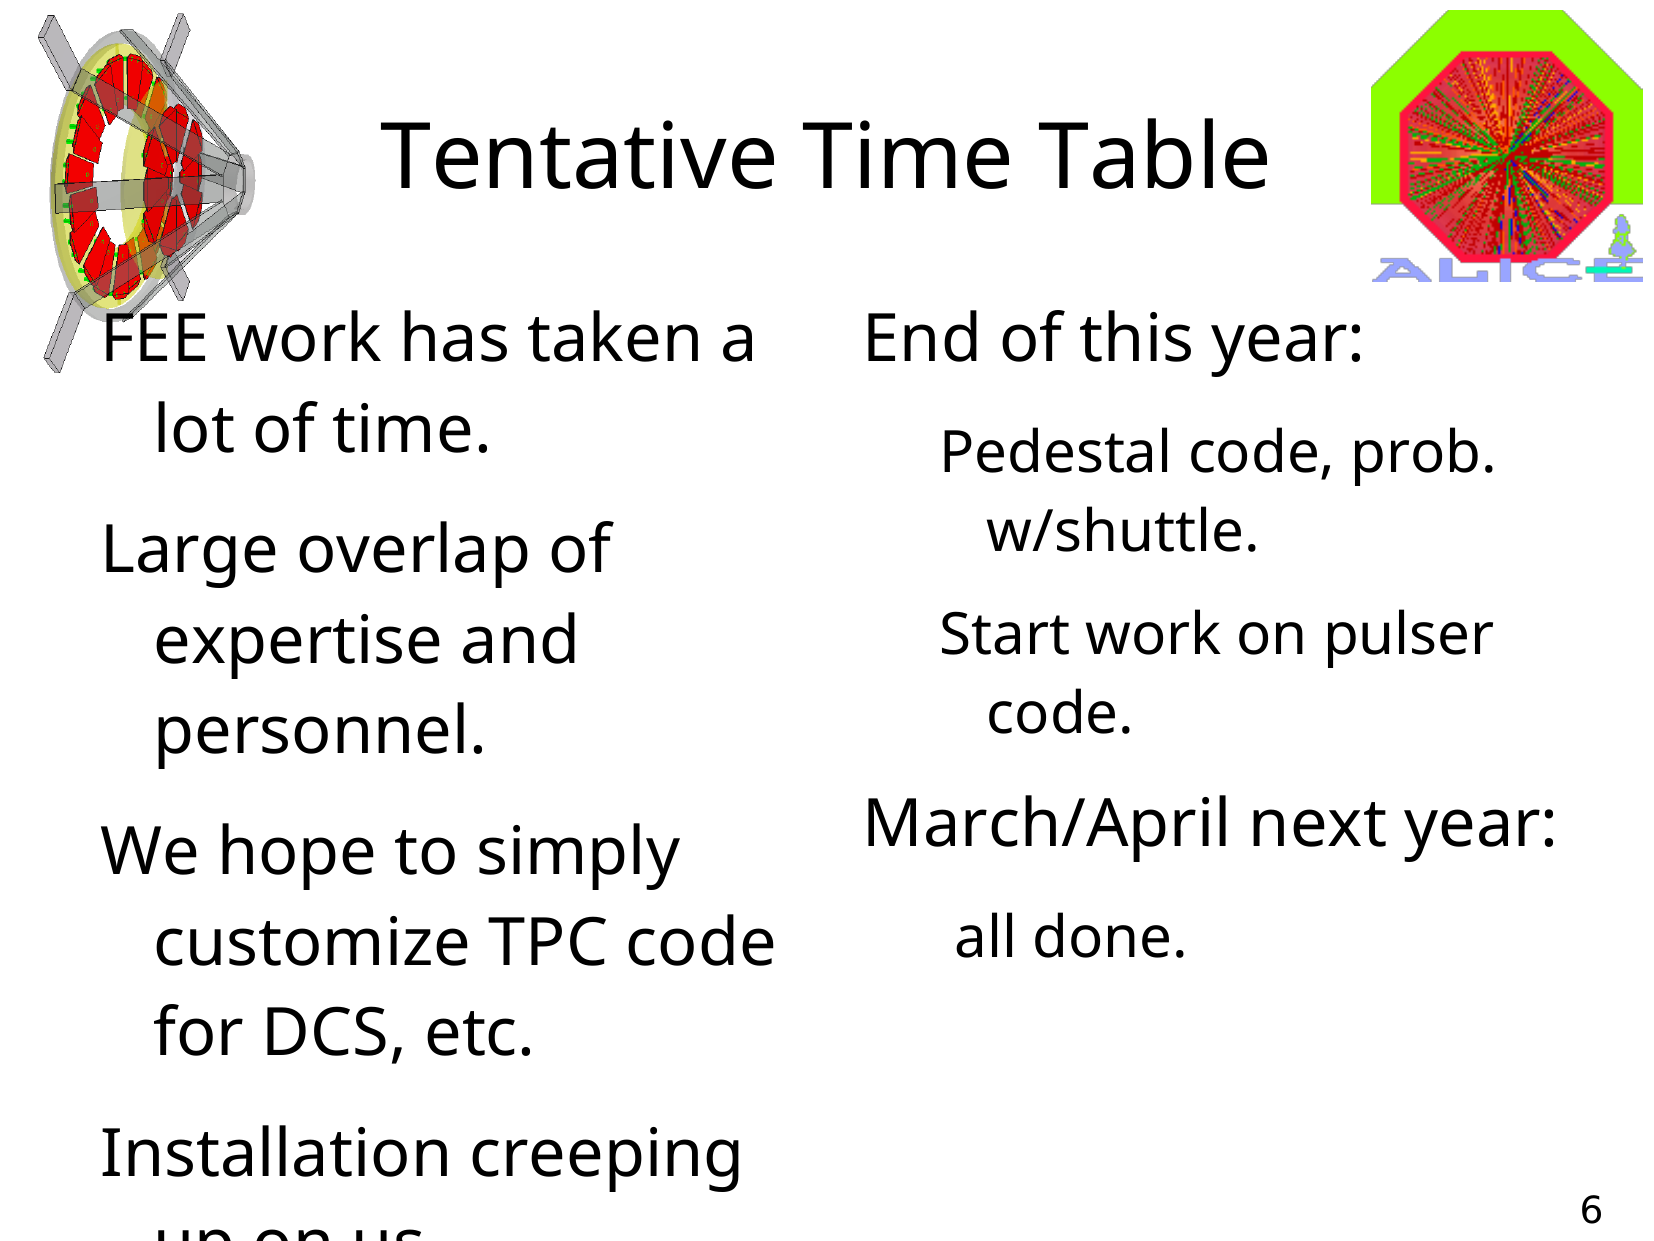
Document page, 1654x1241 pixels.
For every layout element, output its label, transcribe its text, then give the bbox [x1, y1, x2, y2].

picture [32, 10, 258, 374]
text_box Christian Holm Christensen [41, 1181, 581, 1241]
list FEE work has taken a lot of time. Large overlap of expertise and personnel. We hope to simply customize TPC code for DCS, etc. Installation creeping up on us. [82, 290, 809, 1147]
picture [1371, 10, 1643, 282]
list End of this year: Pedestal code, prob. w/shuttle. Start work on pulser code. March/April next year: all done. [845, 290, 1572, 1094]
title Tentative Time Table [82, 56, 1571, 250]
text_box <number> [1564, 1181, 1613, 1241]
